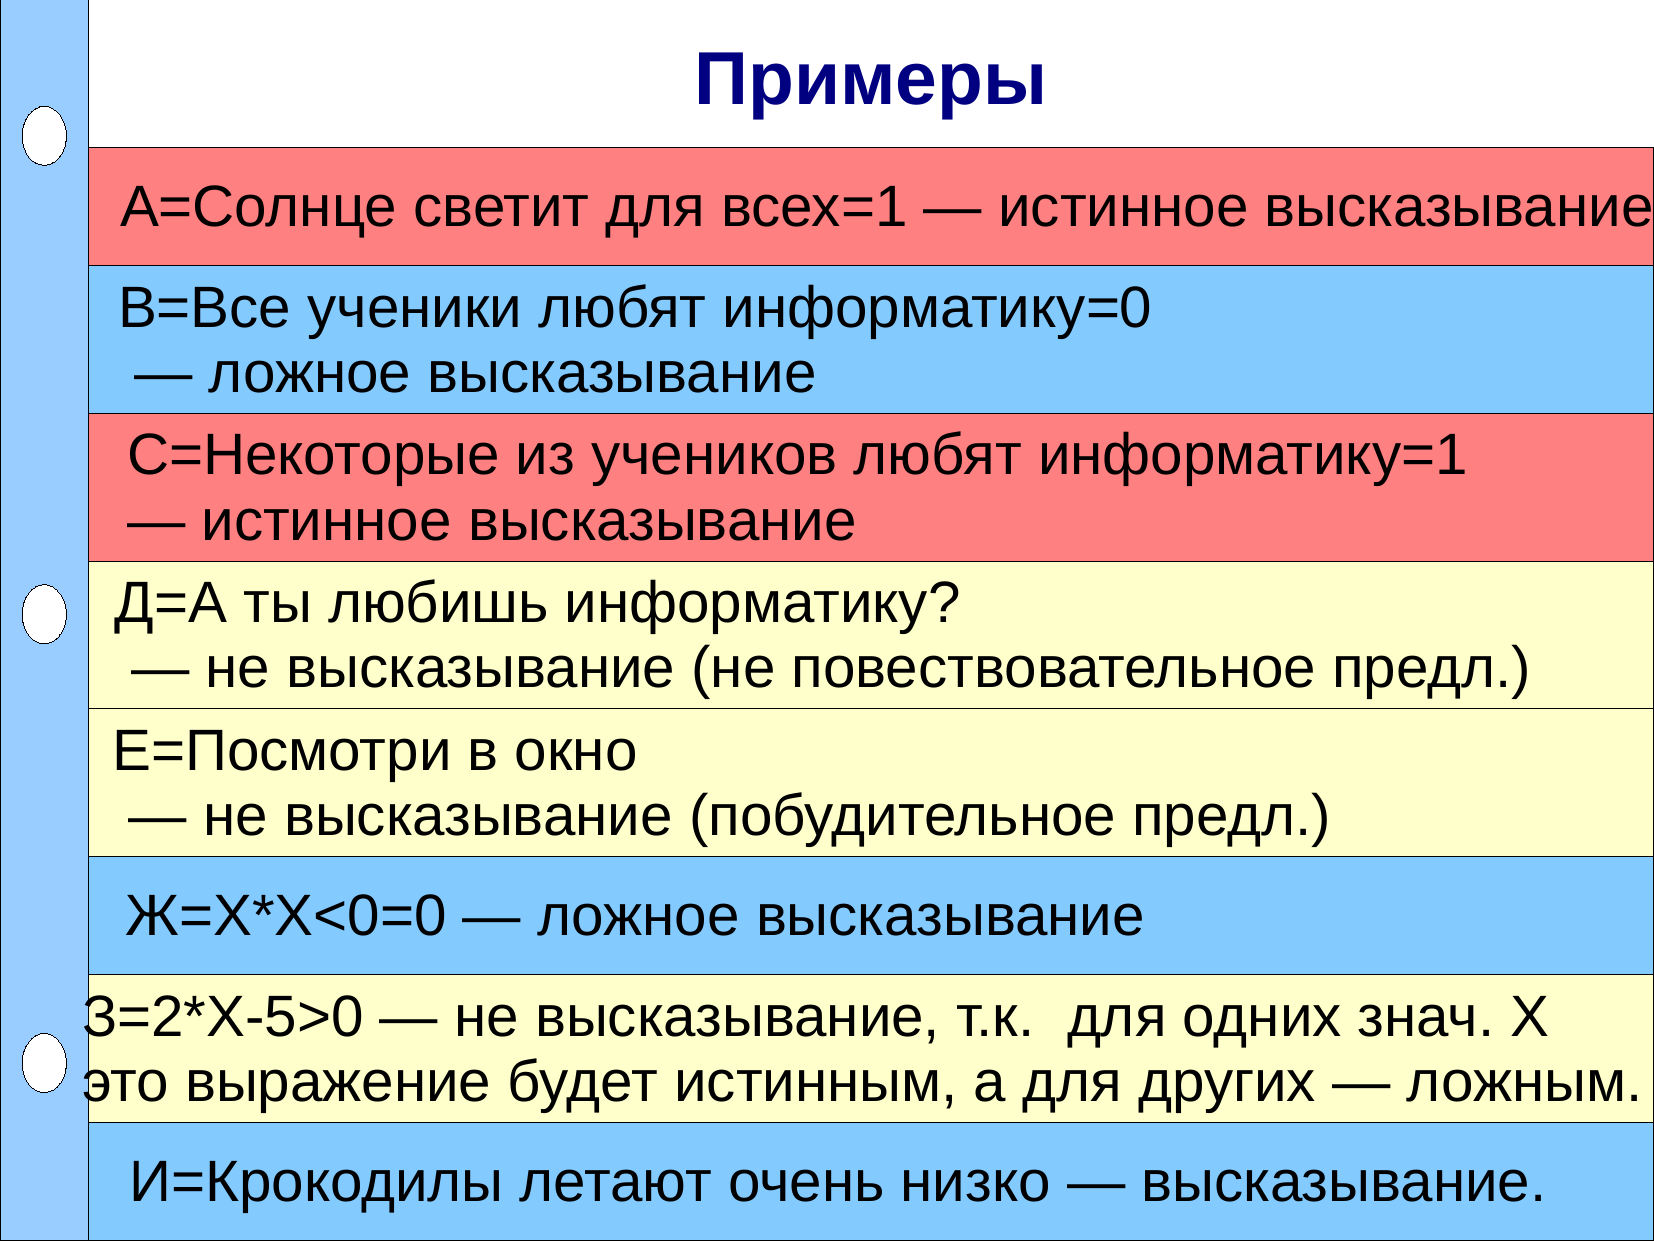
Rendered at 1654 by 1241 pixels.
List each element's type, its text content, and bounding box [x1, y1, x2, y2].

text_box А=Солнце светит для всех=1 — истинное высказывание [88, 147, 1654, 265]
text_box [0, 0, 89, 1241]
text_box И=Крокодилы летают очень низко — высказывание. [88, 1122, 1654, 1241]
text_box Д=А ты любишь информатику? — не высказывание (не повествовательное предл.) [88, 561, 1654, 708]
text_box Ж=Х*Х<0=0 — ложное высказывание [88, 856, 1654, 974]
text_box C=Некоторые из учеников любят информатику=1 — истинное высказывание [88, 413, 1654, 561]
text_box Примеры [442, 29, 1300, 129]
text_box З=2*Х-5>0 — не высказывание, т.к. для одних знач. Х это выражение будет истинным, а для других — ложным. [88, 974, 1654, 1122]
text_box В=Все ученики любят информатику=0 — ложное высказывание [88, 265, 1654, 413]
text_box Е=Посмотри в окно — не высказывание (побудительное предл.) [88, 708, 1654, 856]
